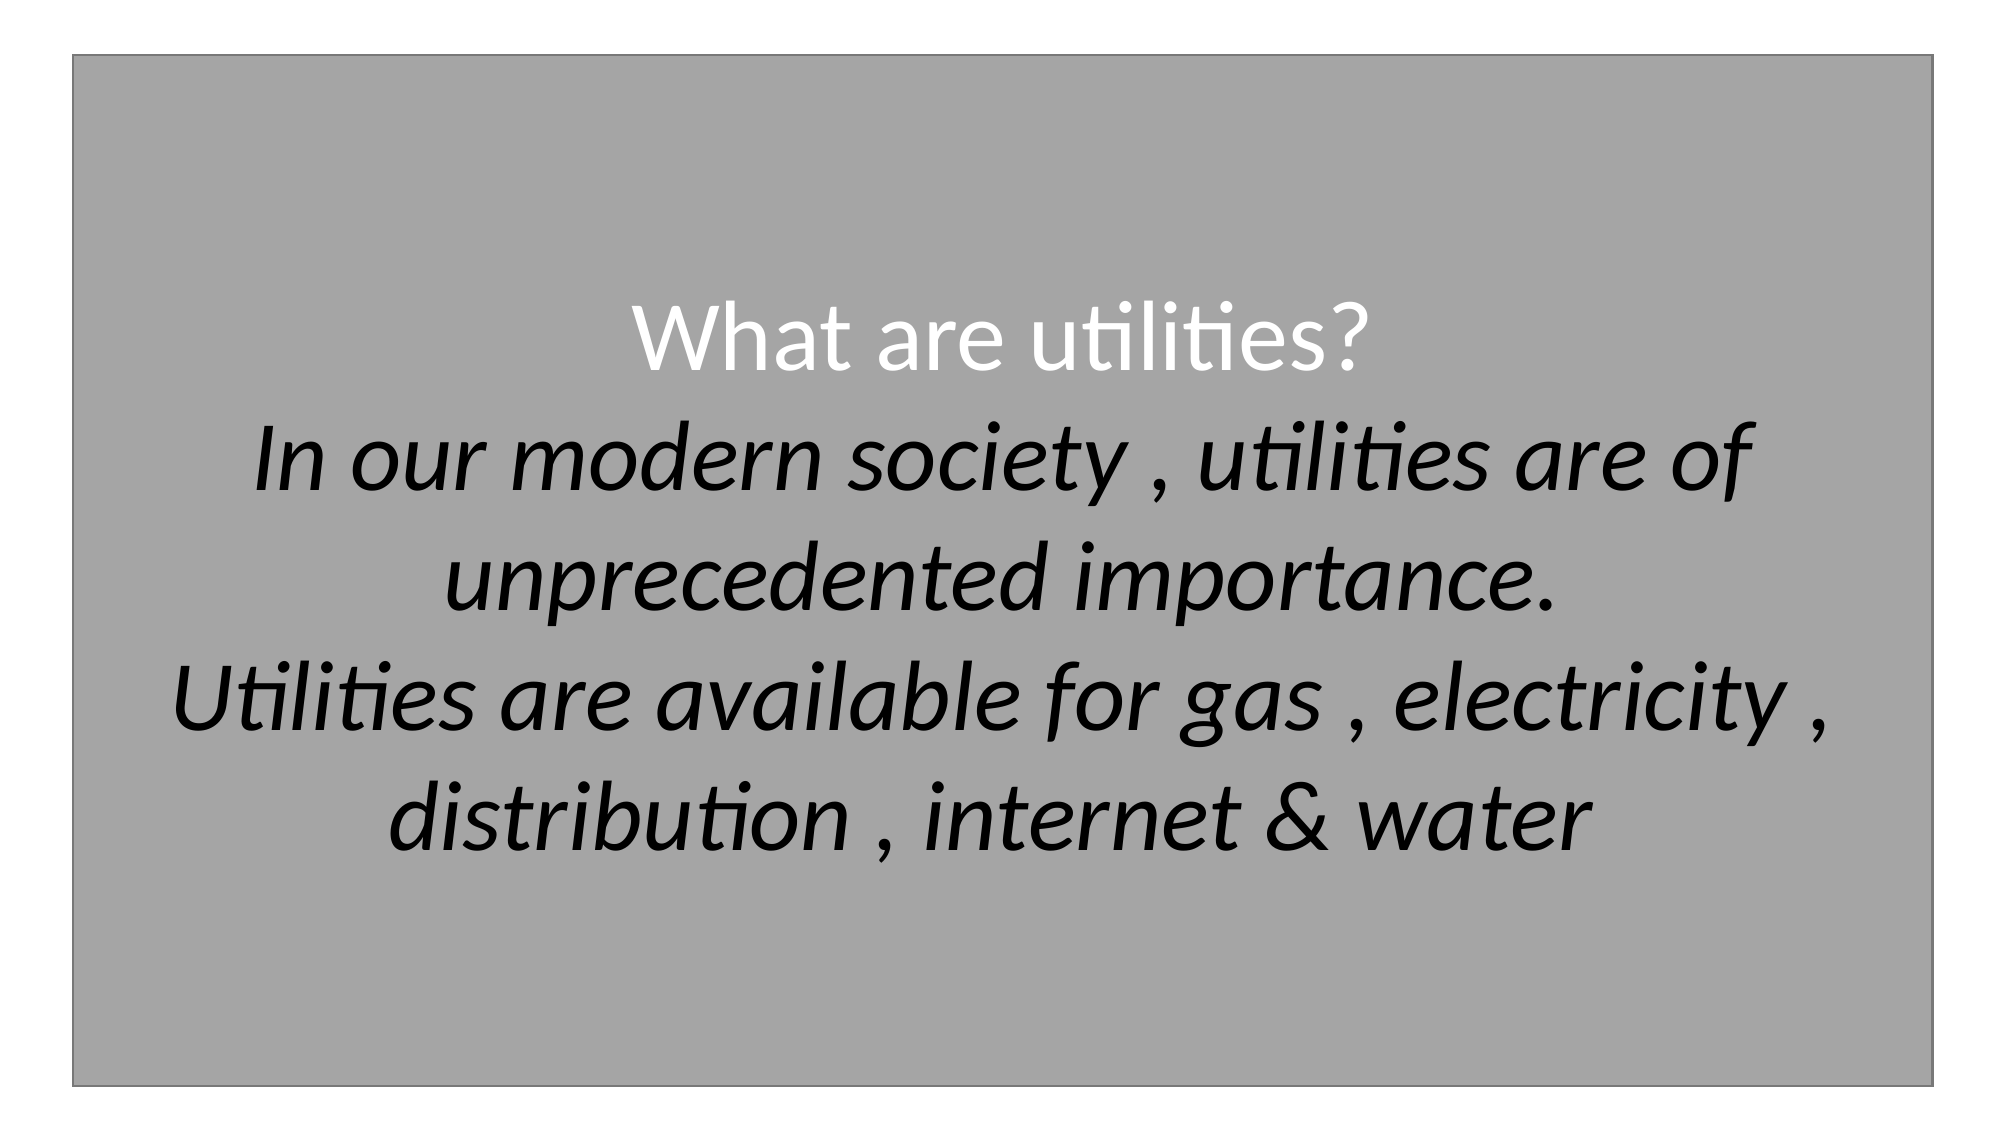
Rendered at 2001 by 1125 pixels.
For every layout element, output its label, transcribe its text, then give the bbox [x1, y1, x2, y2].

text_box What are utilities? In our modern society , utilities are of unprecedented importance. Utilities are available for gas , electricity , distribution , internet & water [73, 55, 1933, 1086]
